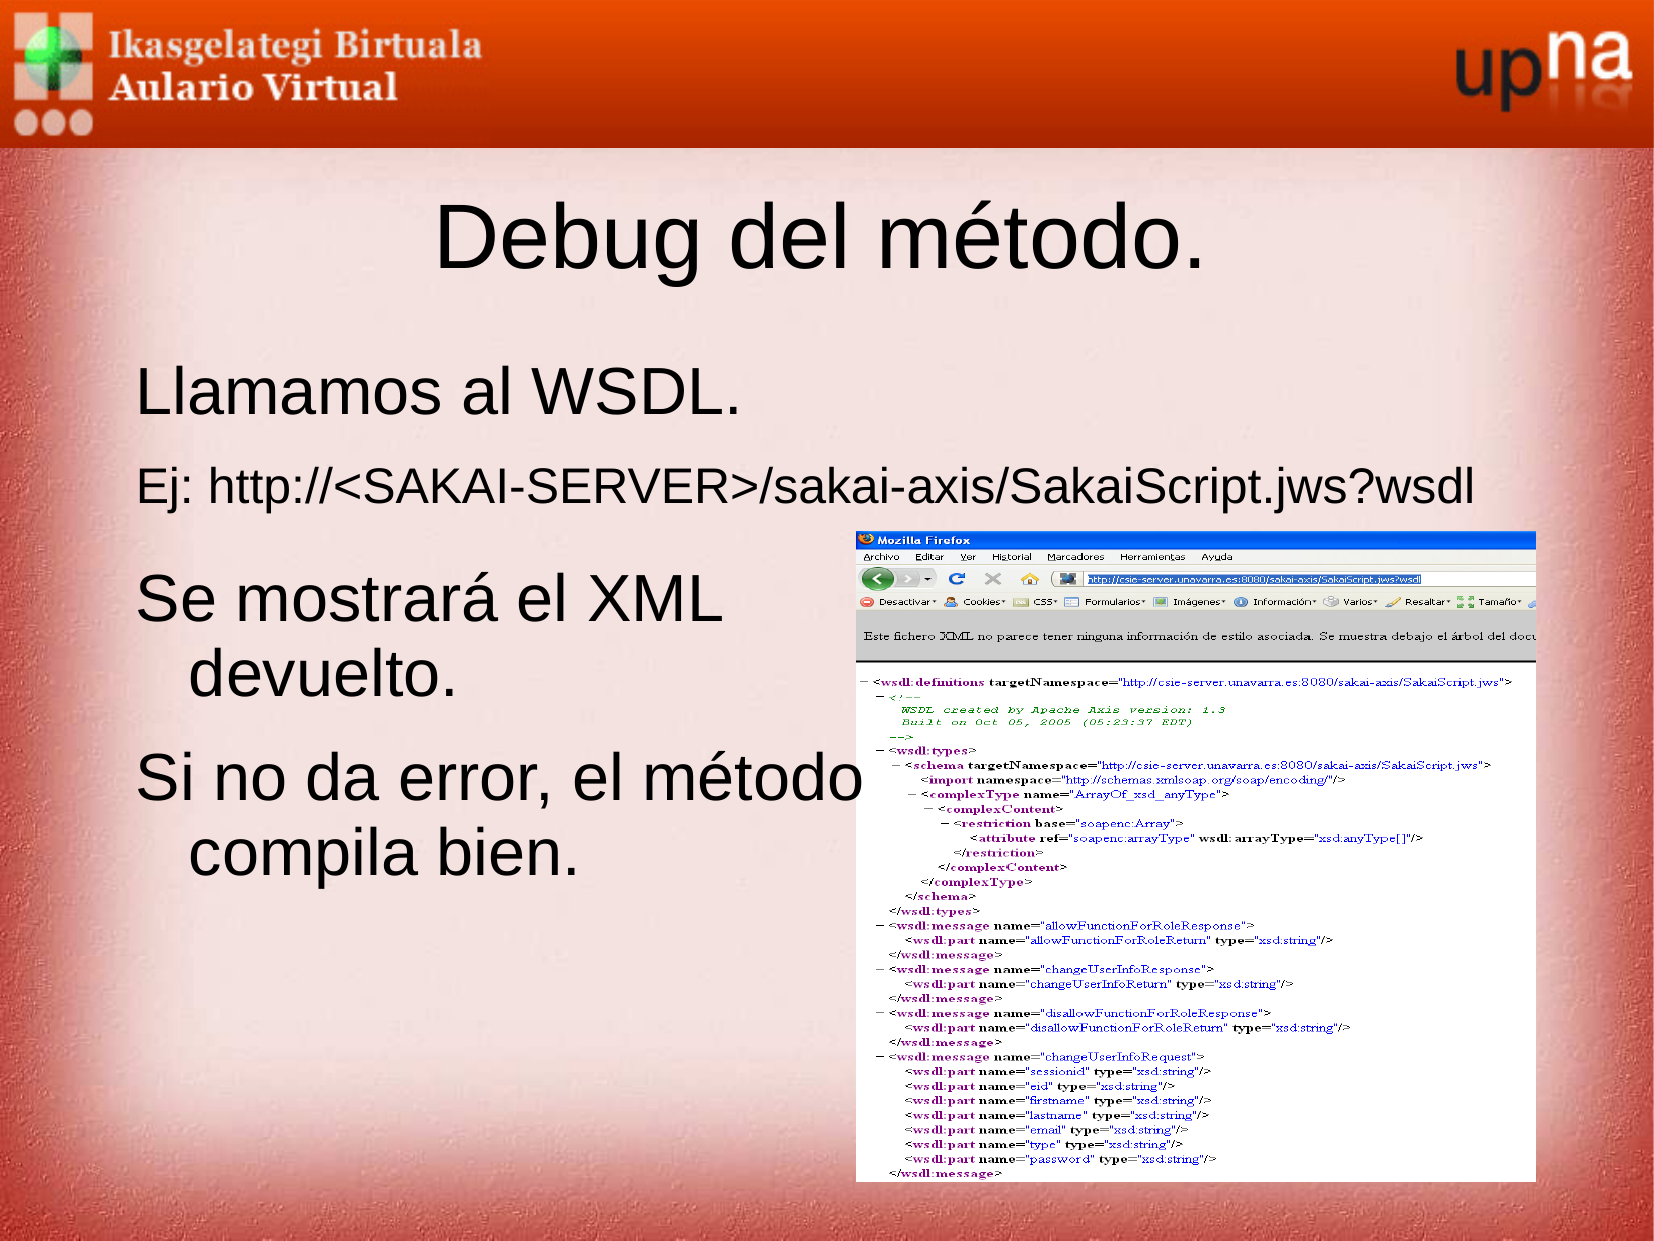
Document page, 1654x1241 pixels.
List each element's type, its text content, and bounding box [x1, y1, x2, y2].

list Se mostrará el XML devuelto. Si no da error, el método compila bien. [118, 561, 886, 1182]
picture [0, 0, 1654, 1241]
list Llamamos al WSDL. Ej: http://<SAKAI-SERVER>/sakai-axis/SakaiScript.jws?wsdl [118, 354, 1536, 532]
title Debug del método. [76, 147, 1565, 326]
